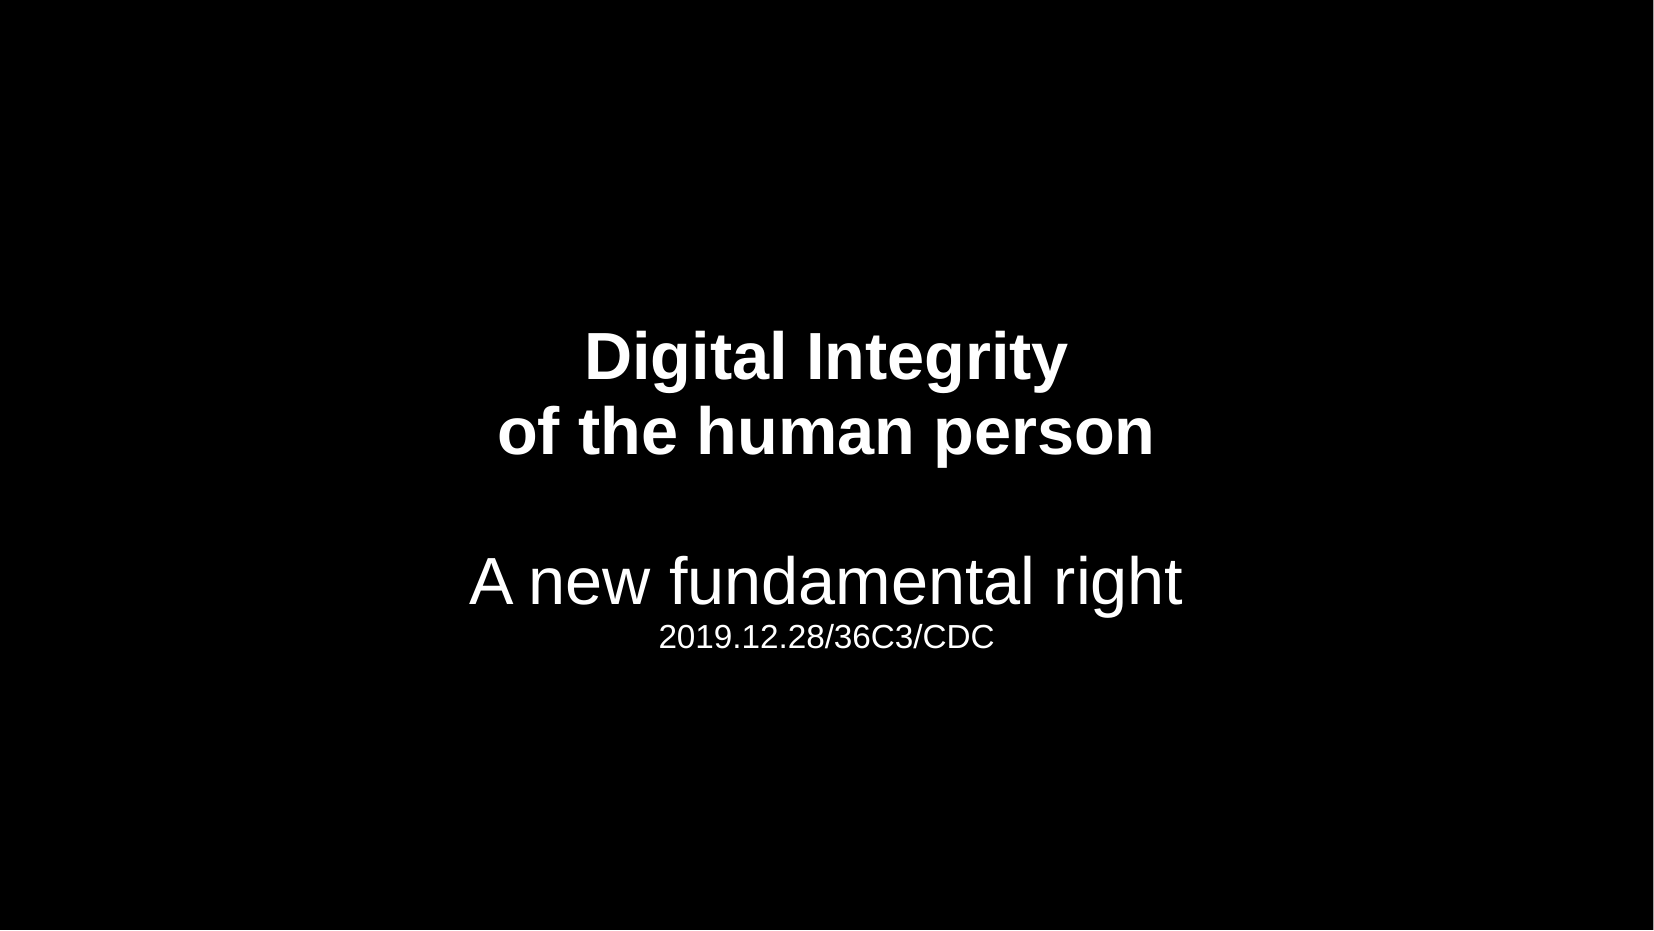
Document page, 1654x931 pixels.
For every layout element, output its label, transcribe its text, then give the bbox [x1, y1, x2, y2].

subtitle Digital Integrity of the human person A new fundamental right 2019.12.28/36C3/CDC [82, 217, 1571, 758]
